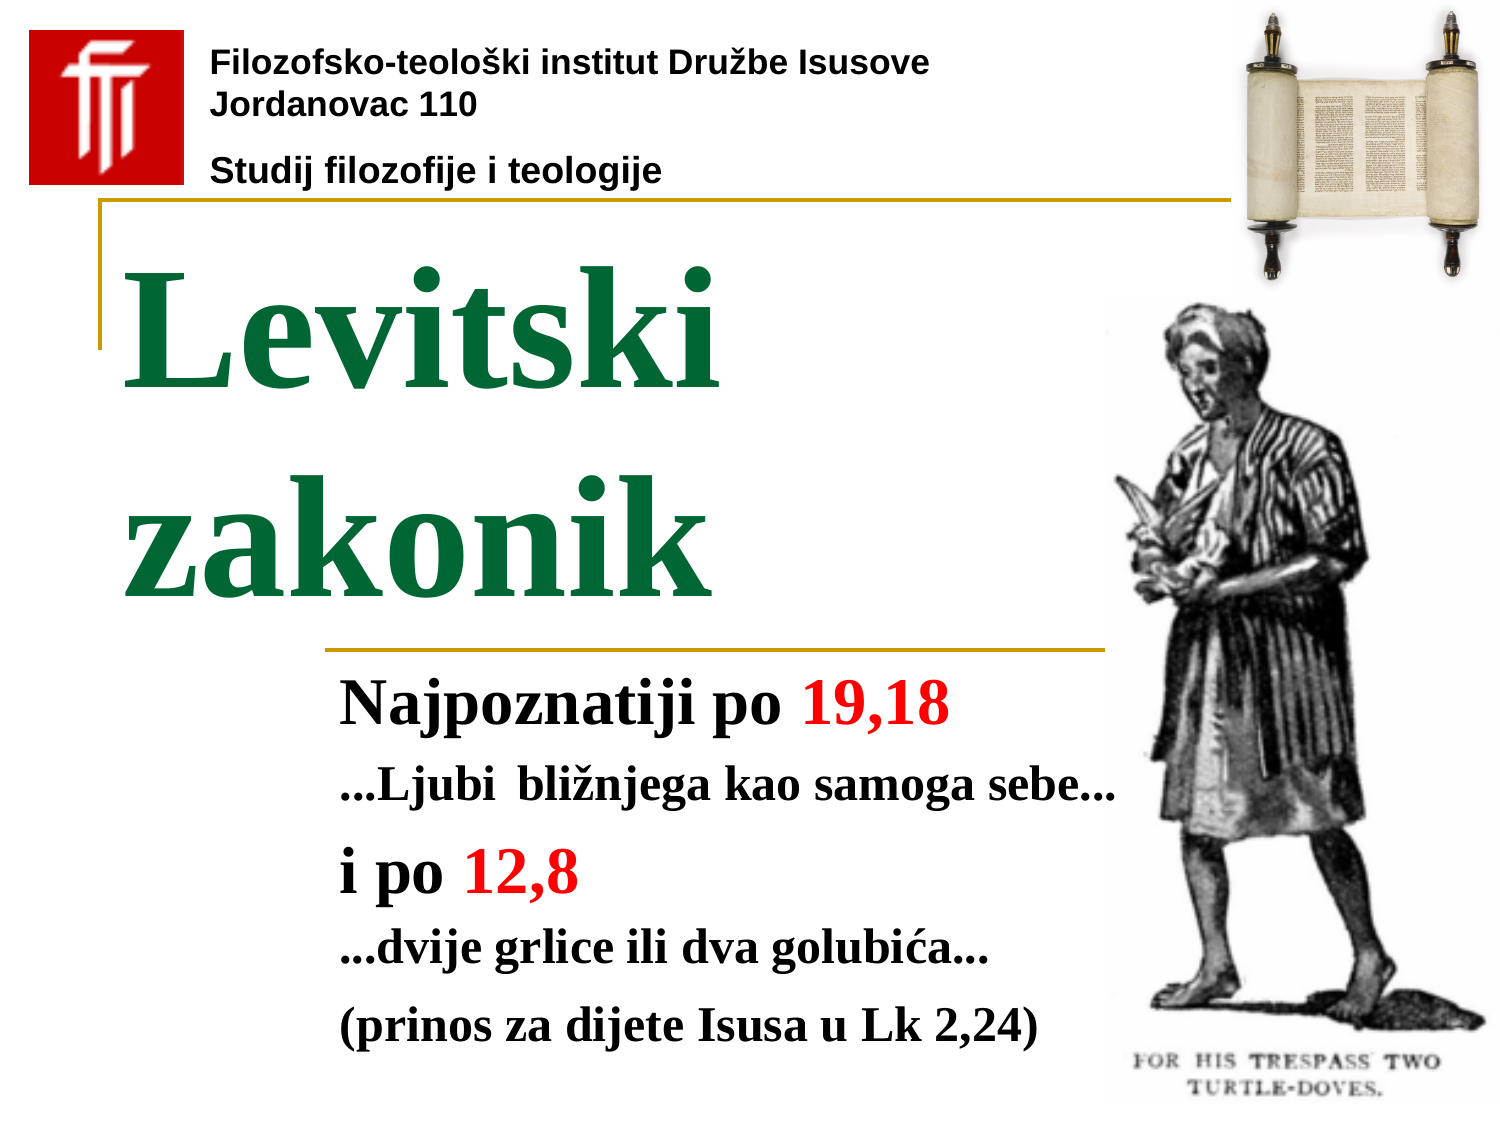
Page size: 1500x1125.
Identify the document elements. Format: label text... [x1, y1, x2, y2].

picture [29, 30, 184, 185]
subtitle Najpoznatiji po 19,18 ...Ljubi i po 12,8 (prinos za dijete Isusa u Lk 2,24) [324, 649, 1420, 1125]
text_box ...dvije grlice ili dva golubića... [324, 905, 1018, 982]
text_box Filozofsko-teološki institut Družbe Isusove Jordanovac 110 Studij filozofije i teologije [194, 31, 963, 199]
text_box bližnjega kao samoga sebe... [502, 743, 1133, 819]
text_box Levitski zakonik [107, 205, 1148, 640]
picture [1105, 0, 1500, 1104]
